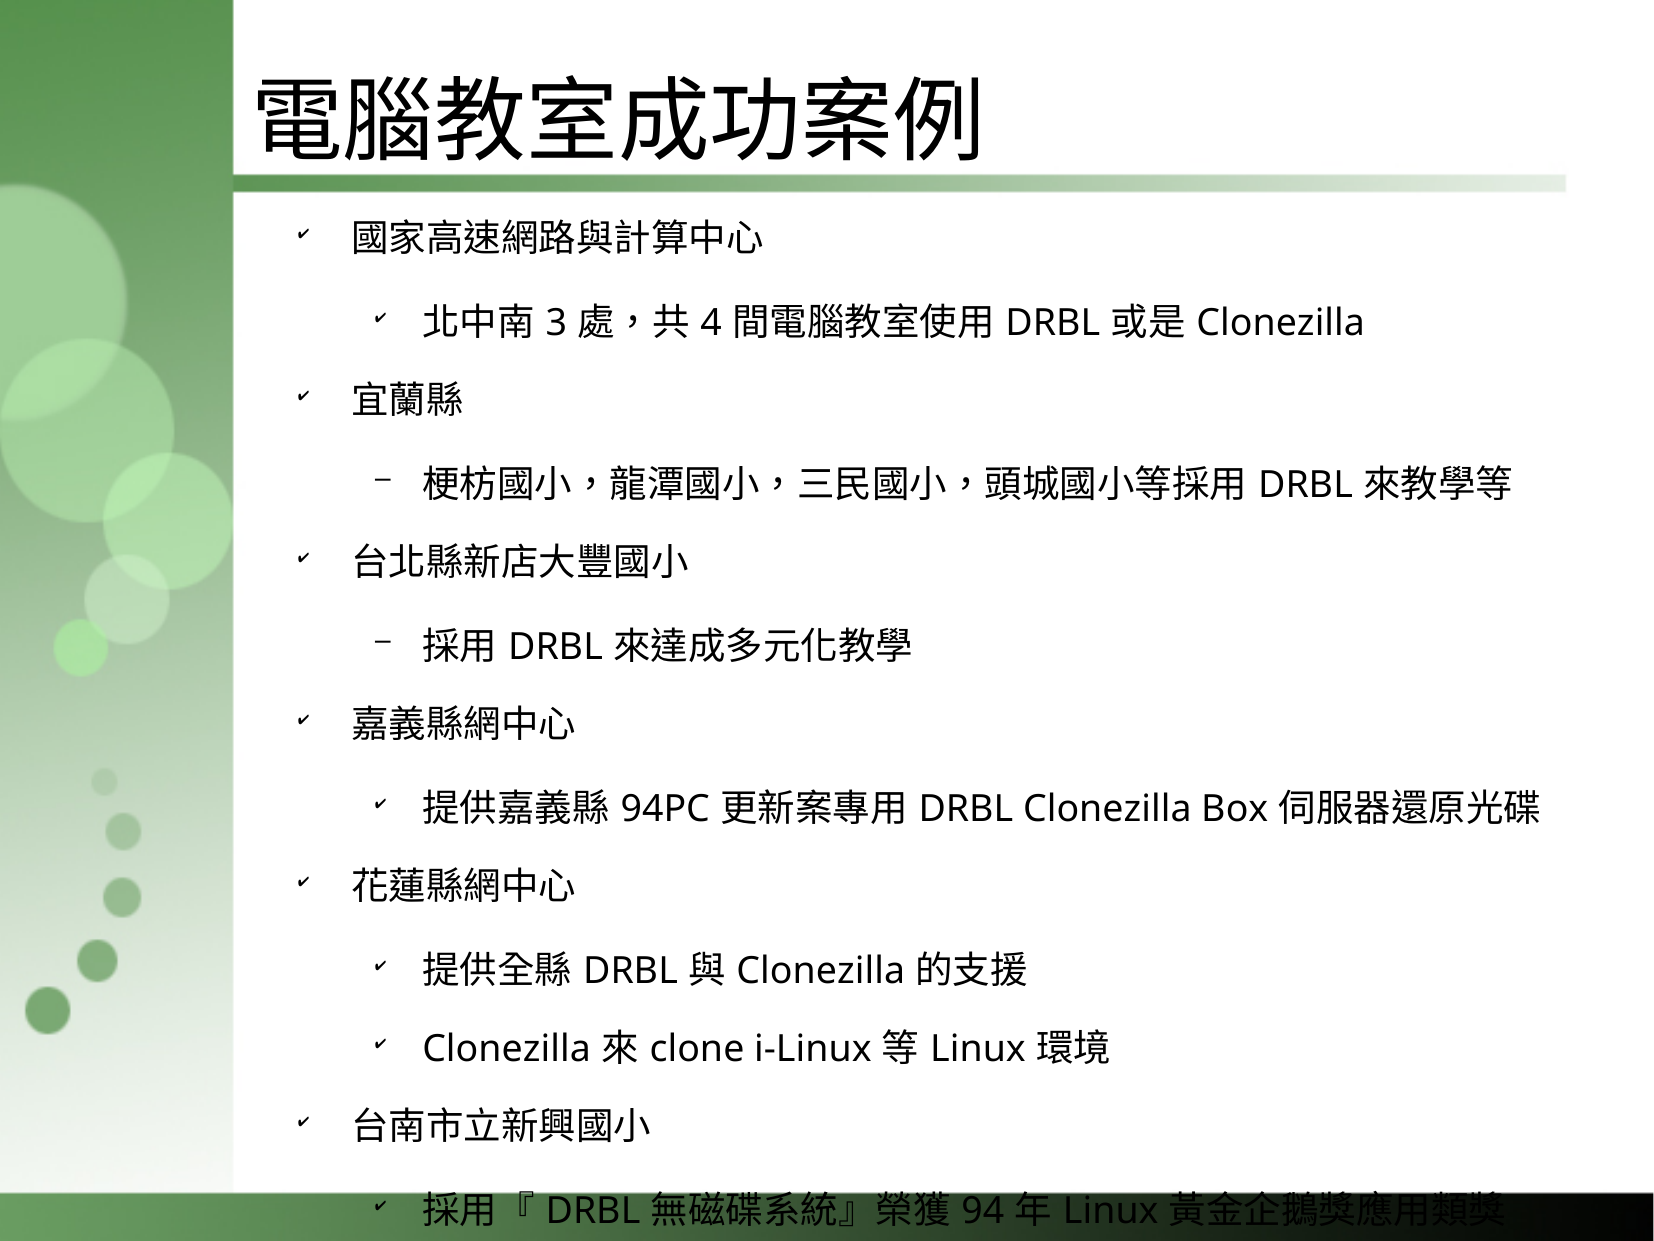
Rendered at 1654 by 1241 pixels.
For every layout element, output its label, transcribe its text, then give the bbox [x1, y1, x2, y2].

picture [0, 0, 1654, 1241]
list 國家高速網路與計算中心 北中南3處，共4間電腦教室使用DRBL或是Clonezilla 宜蘭縣 梗枋國小，龍潭國小，三民國小，頭城國小等採用DRBL來教學等 台北縣新店大豐國小 採用DRBL來達成多元化教學 嘉義縣網中心 提供嘉義縣94PC更新案專用DRBL Clonezilla Box伺服器還原光碟 花蓮縣網中心 提供全縣DRBL與Clonezilla的支援 Clonezilla來clone i-Linux等Linux環境 台南市立新興國小 採用『DRBL無磁碟系統』榮獲94年Linux黃金企鵝獎應用類獎 新竹市福林數位學習中心 採用clonezilla來佈署電腦教室 [265, 200, 1625, 1211]
title 電腦教室成功案例 [236, 41, 1595, 185]
